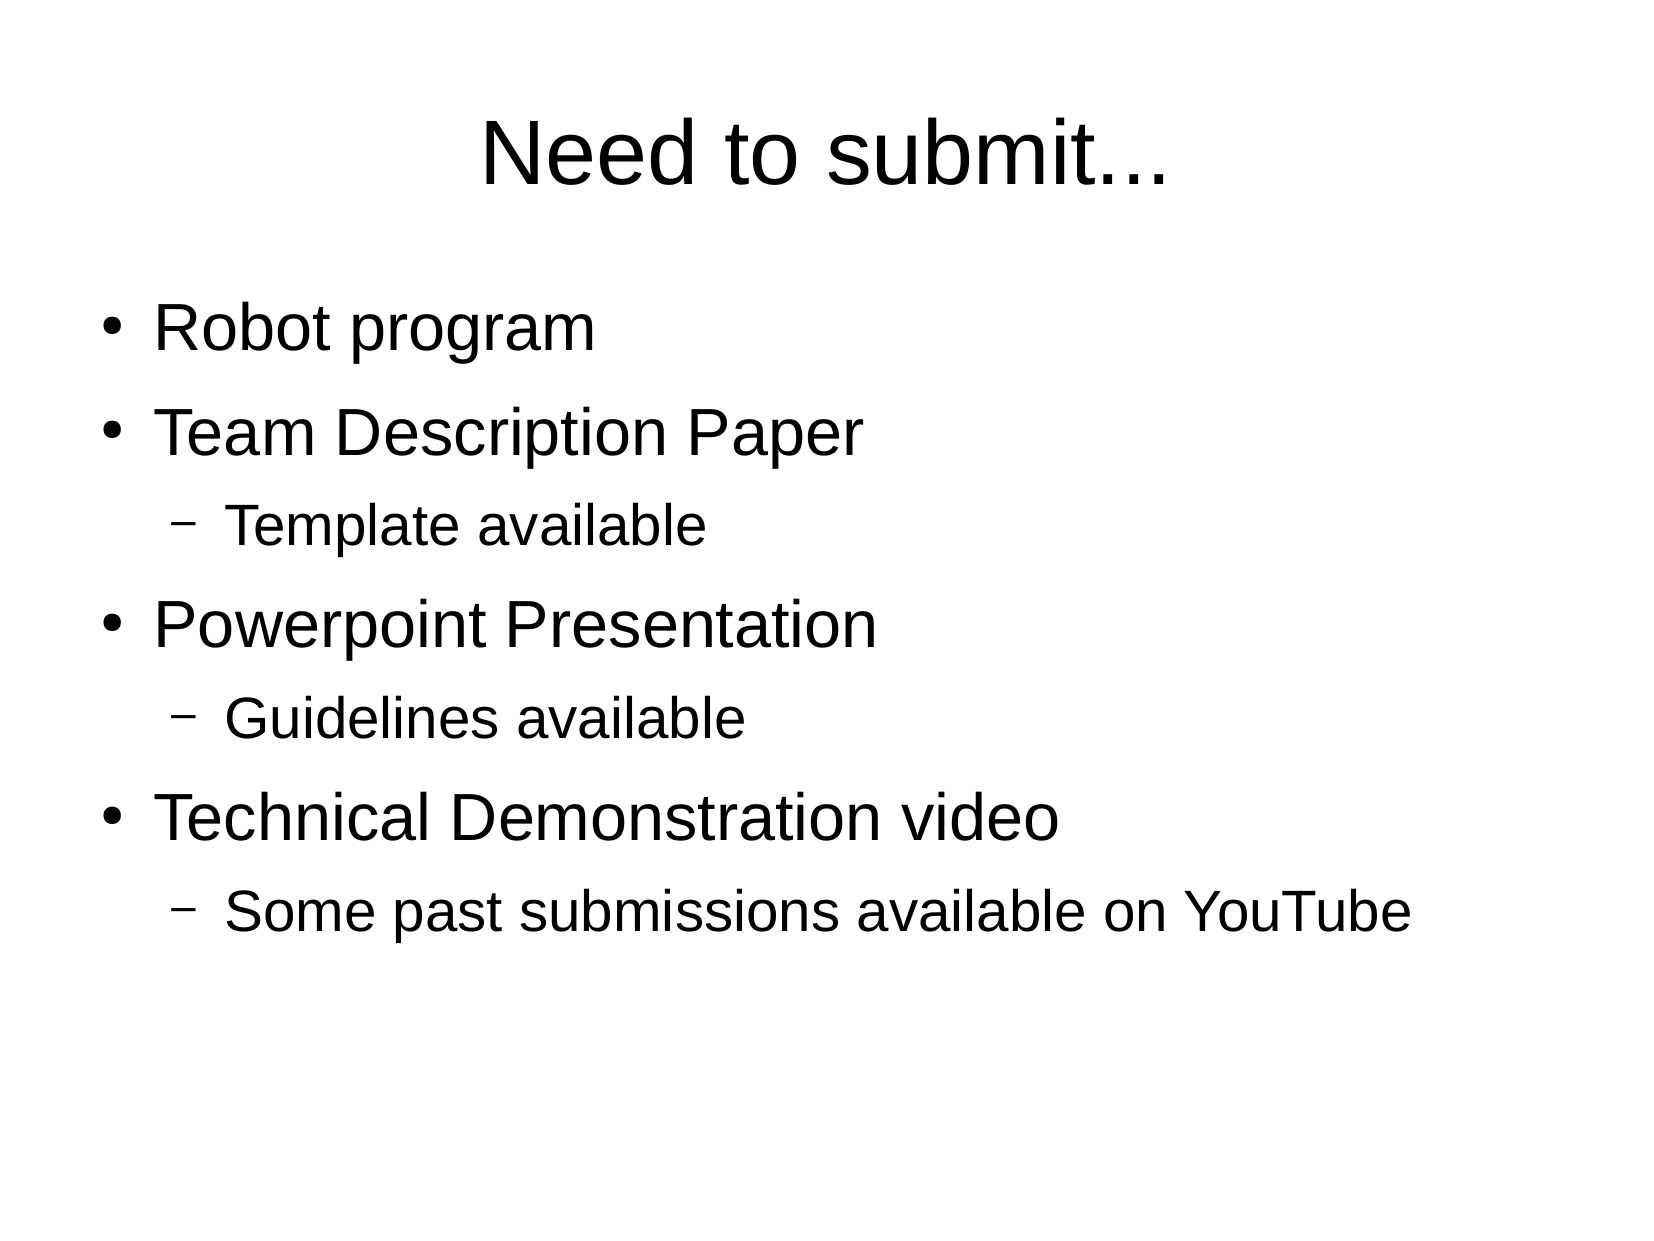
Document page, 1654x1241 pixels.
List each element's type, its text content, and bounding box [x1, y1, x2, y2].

list Robot program Team Description Paper Template available Powerpoint Presentation Guidelines available Technical Demonstration video Some past submissions available on YouTube [82, 290, 1571, 1010]
title Need to submit... [82, 49, 1571, 257]
